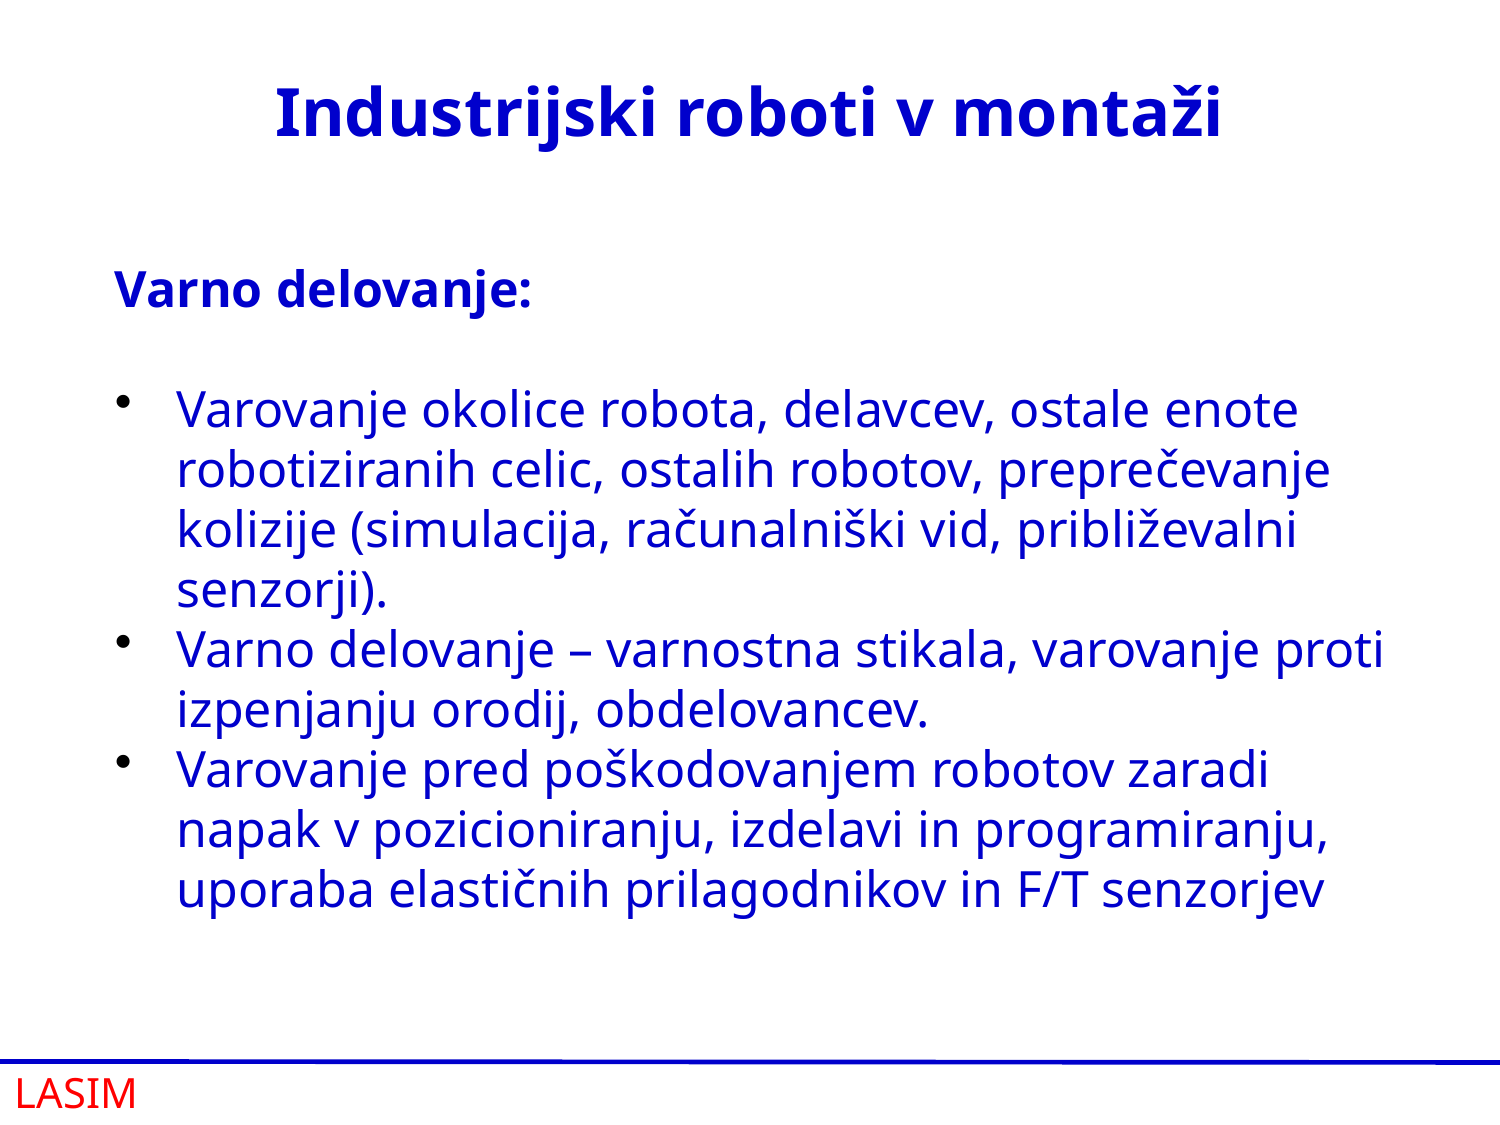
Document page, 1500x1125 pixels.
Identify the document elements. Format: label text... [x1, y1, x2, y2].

text_box Varno delovanje: Varovanje okolice robota, delavcev, ostale enote robotiziranih celic, ostalih robotov, preprečevanje kolizije (simulacija, računalniški vid, približevalni senzorji). Varno delovanje – varnostna stikala, varovanje proti izpenjanju orodij, obdelovancev. Varovanje pred poškodovanjem robotov zaradi napak v pozicioniranju, izdelavi in programiranju, uporaba elastičnih prilagodnikov in F/T senzorjev. [99, 249, 1438, 925]
title Industrijski roboti v montaži [112, 62, 1388, 175]
